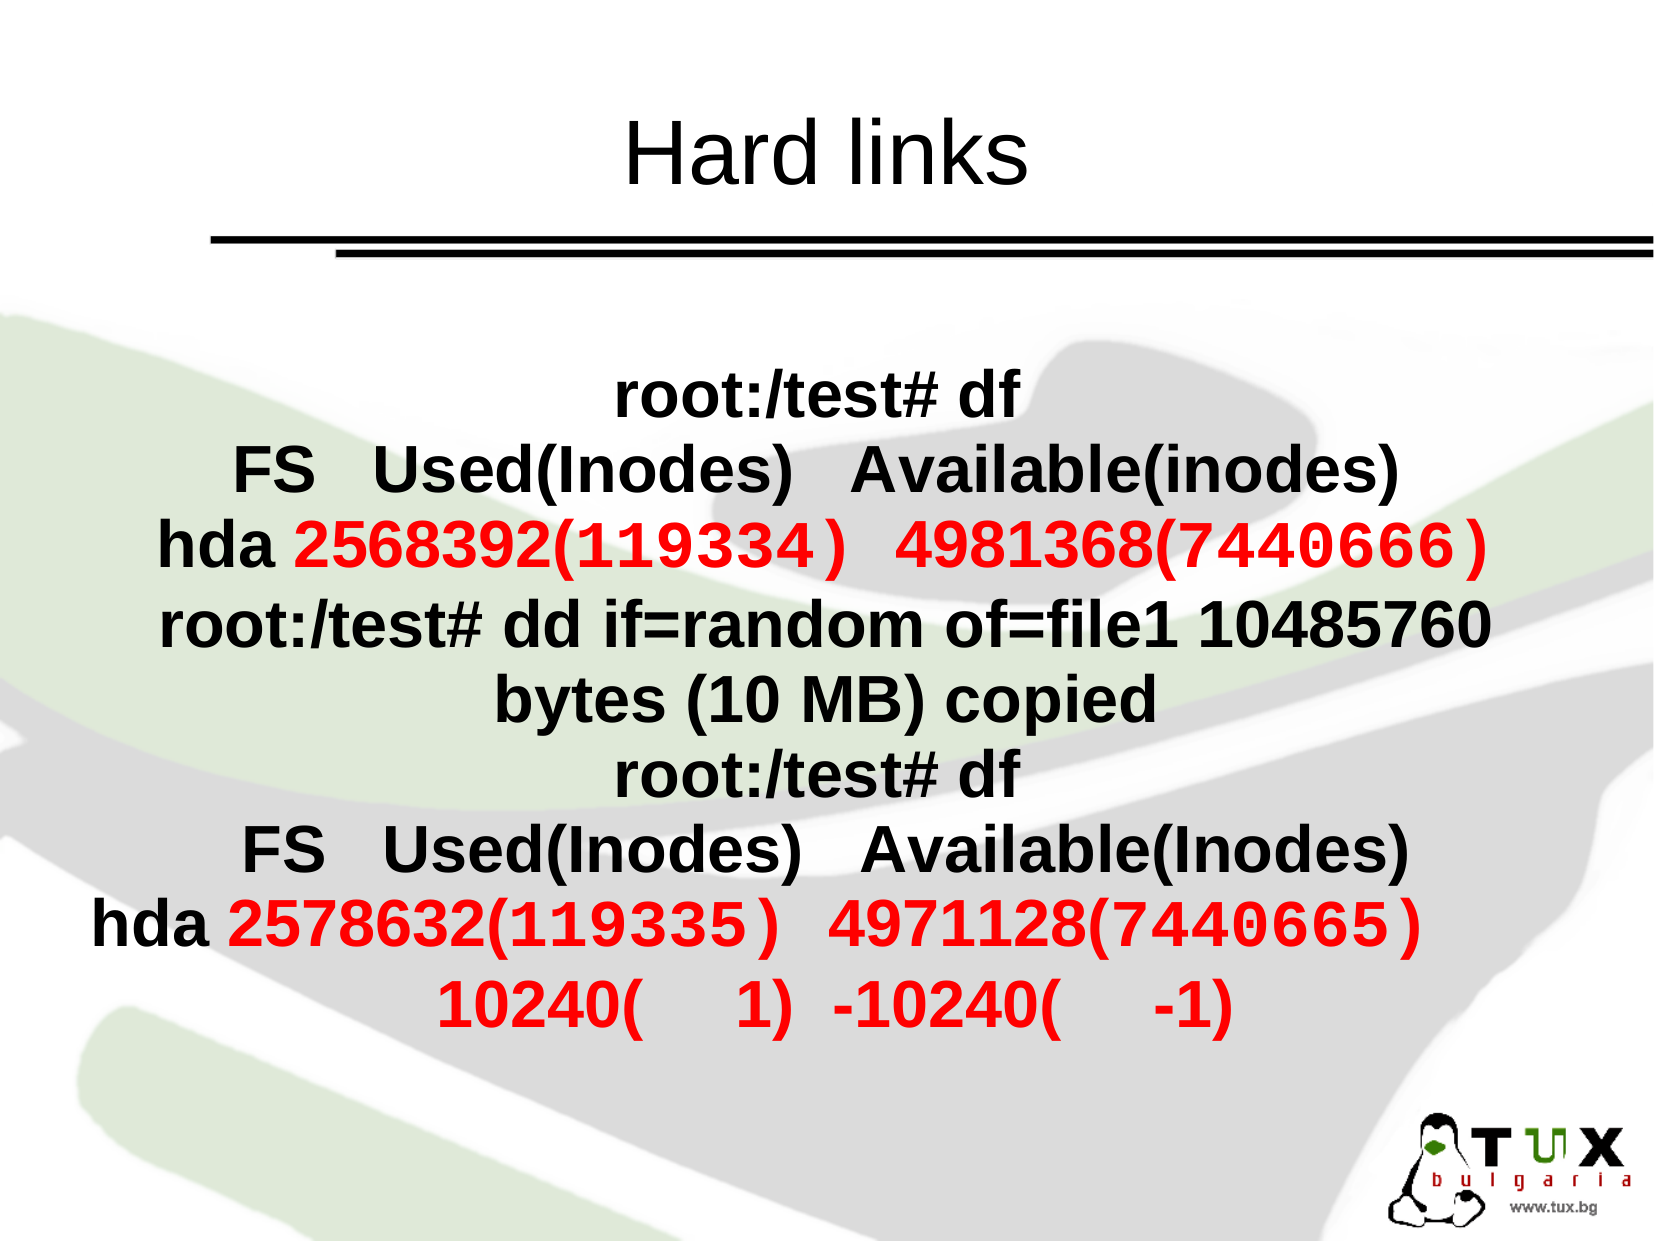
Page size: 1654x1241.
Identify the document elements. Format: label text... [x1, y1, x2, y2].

subtitle root:/test# df FS Used(Inodes) Available(inodes) hda 2568392(119334) 4981368(7440666) root:/test# dd if=random of=file1 10485760 bytes (10 MB) copied root:/test# df FS Used(Inodes) Available(Inodes) hda 2578632(119335) 4971128(7440665) 10240( 1) -10240( -1) [82, 308, 1571, 1091]
picture [0, 0, 1654, 1241]
title Hard links [82, 49, 1571, 257]
